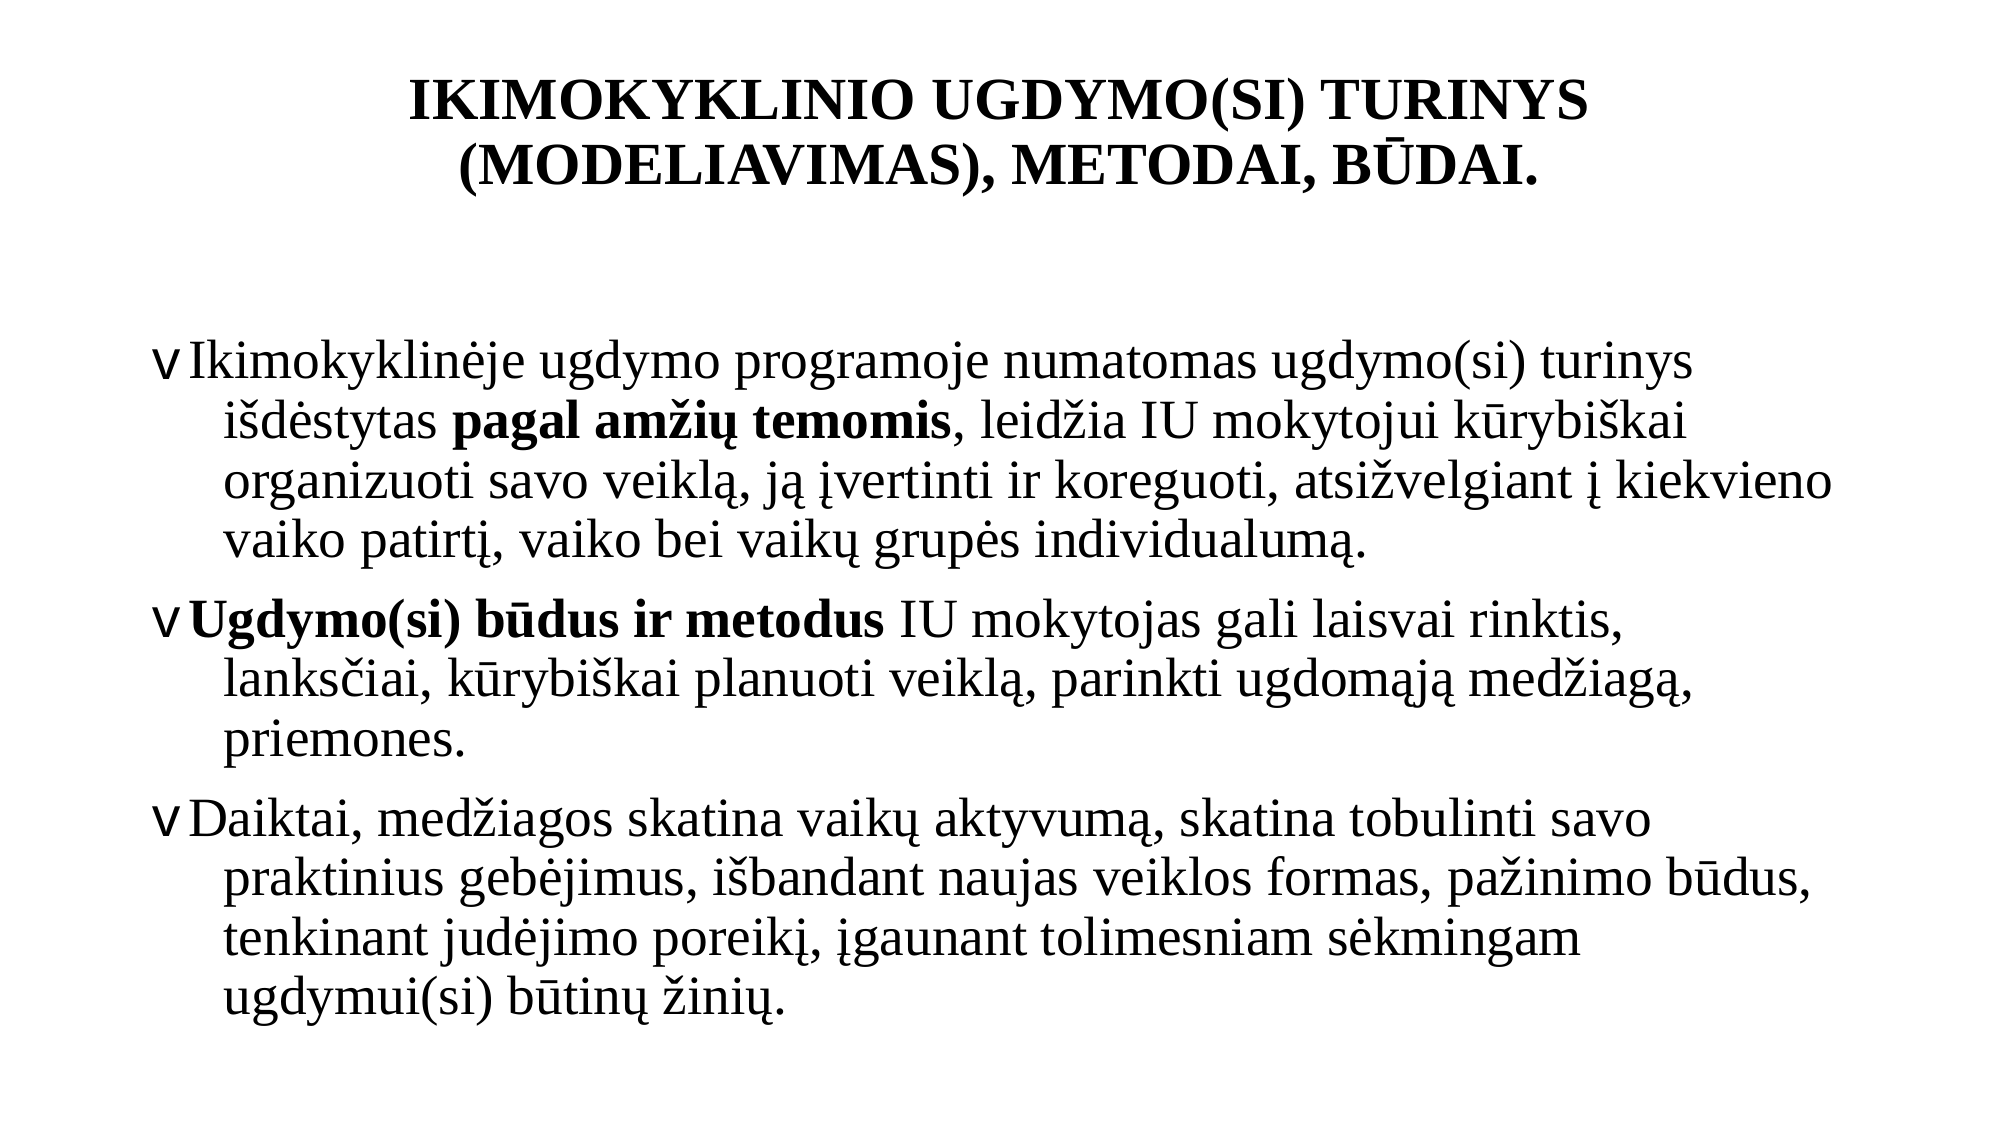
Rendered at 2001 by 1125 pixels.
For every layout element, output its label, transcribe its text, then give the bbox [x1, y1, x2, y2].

list Ikimokyklinėje ugdymo programoje numatomas ugdymo(si) turinys išdėstytas pagal amžių temomis, leidžia IU mokytojui kūrybiškai organizuoti savo veiklą, ją įvertinti ir koreguoti, atsižvelgiant į kiekvieno vaiko patirtį, vaiko bei vaikų grupės individualumą. Ugdymo(si) būdus ir metodus IU mokytojas gali laisvai rinktis, lanksčiai, kūrybiškai planuoti veiklą, parinkti ugdomąją medžiagą, priemones. Daiktai, medžiagos skatina vaikų aktyvumą, skatina tobulinti savo praktinius gebėjimus, išbandant naujas veiklos formas, pažinimo būdus, tenkinant judėjimo poreikį, įgaunant tolimesniam sėkmingam ugdymui(si) būtinų žinių. [137, 323, 1863, 1038]
title IKIMOKYKLINIO UGDYMO(SI) TURINYS (MODELIAVIMAS), METODAI, BŪDAI. [137, 59, 1863, 278]
